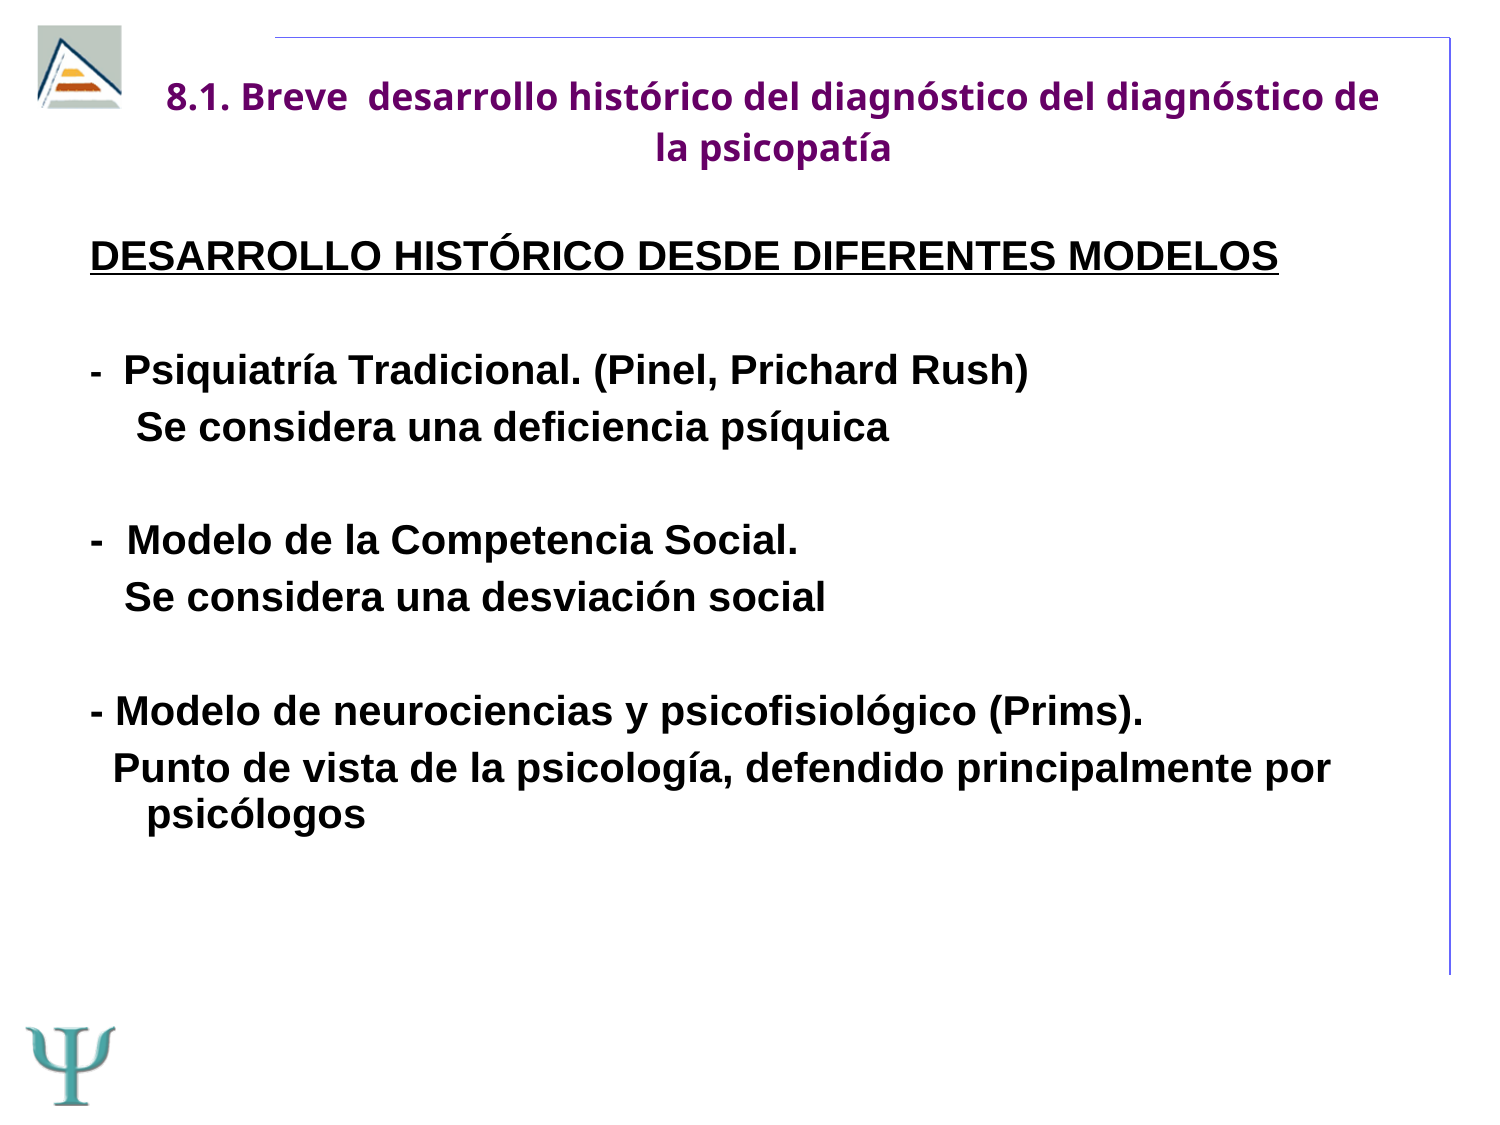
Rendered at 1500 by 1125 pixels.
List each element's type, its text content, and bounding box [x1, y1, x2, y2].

picture [24, 1024, 75, 1106]
picture [37, 24, 122, 109]
title 8.1. Breve desarrollo histórico del diagnóstico del diagnóstico de la psicopatía [147, 56, 1400, 186]
list DESARROLLO HISTÓRICO DESDE DIFERENTES MODELOS - Psiquiatría Tradicional. (Pinel, Prichard Rush) Se considera una deficiencia psíquica - Modelo de la Competencia Social. Se considera una desviación social - Modelo de neurociencias y psicofisiológico (Prims). Punto de vista de la psicología, defendido principalmente por psicólogos [75, 224, 1426, 1125]
